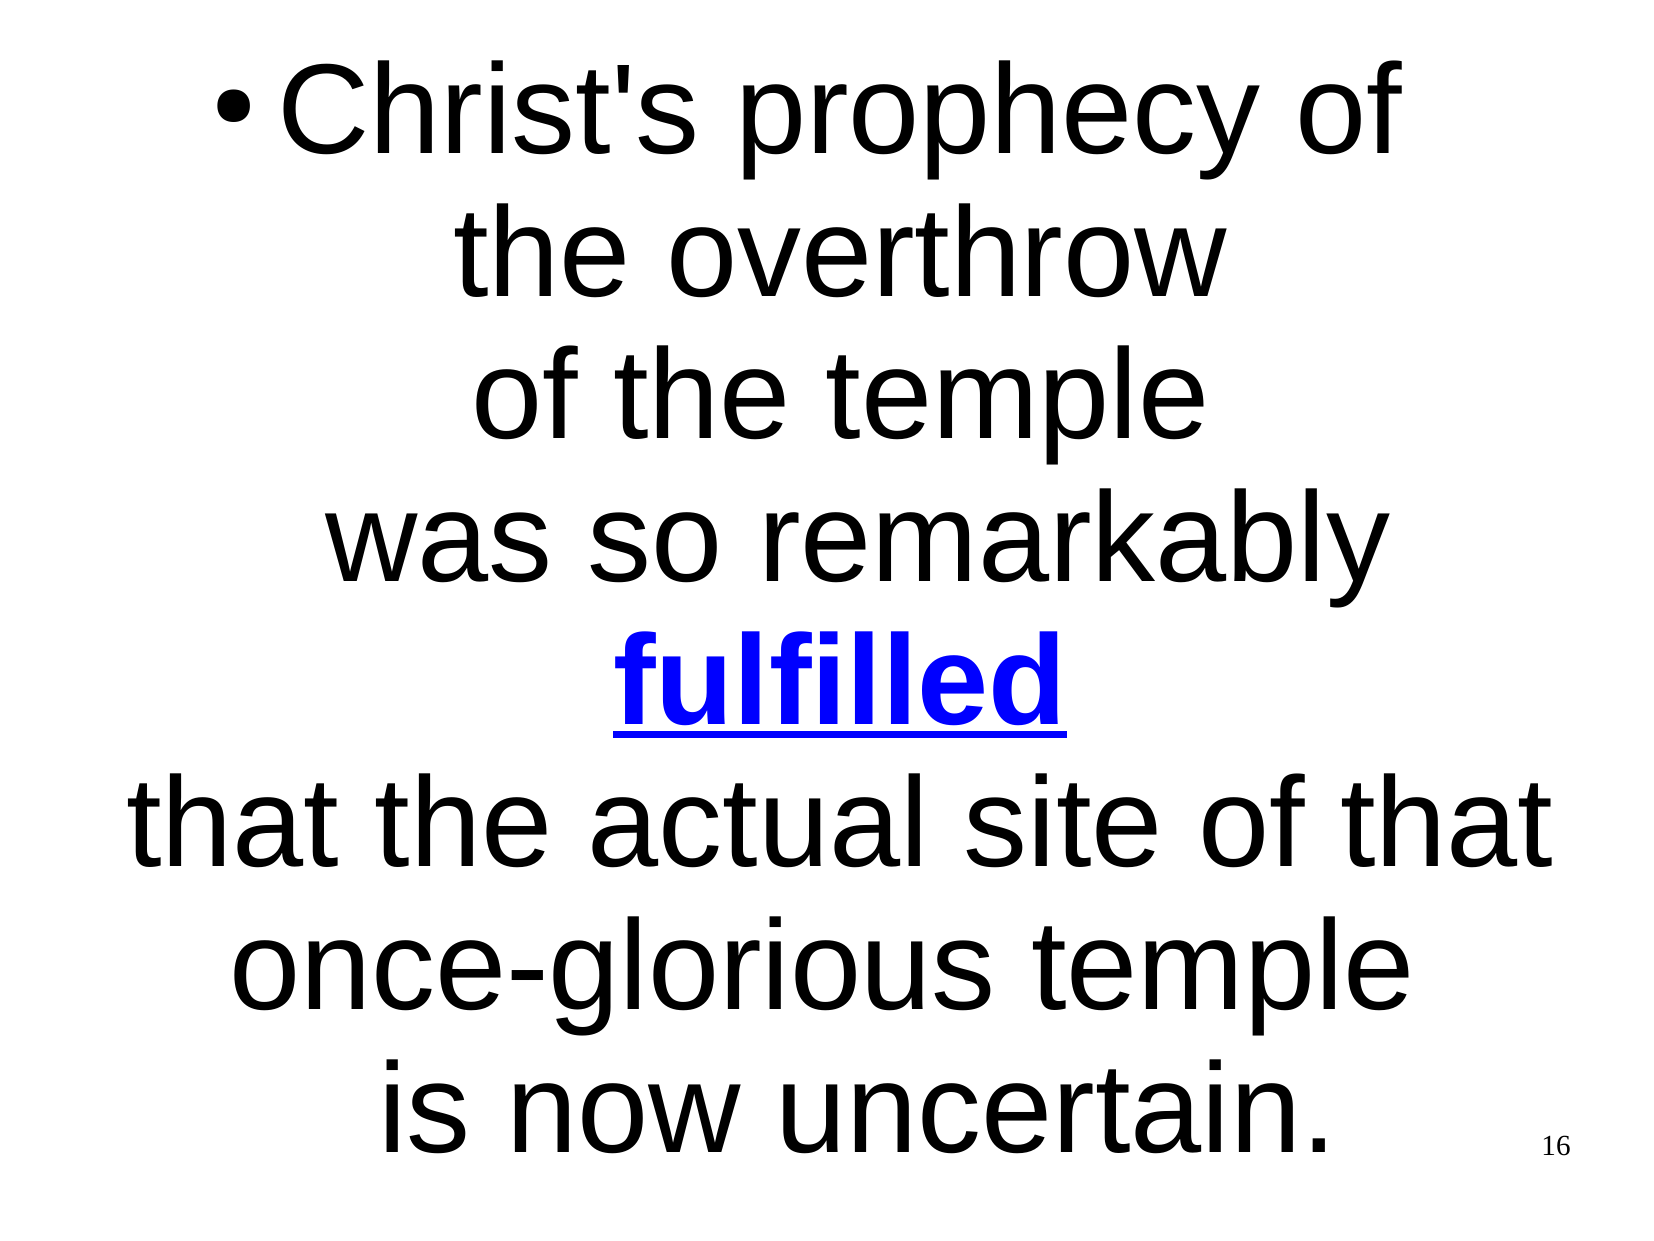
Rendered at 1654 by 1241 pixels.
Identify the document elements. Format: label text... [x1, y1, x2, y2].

list Christ's prophecy of the overthrow of the temple was so remarkably fulfilled that the actual site of that once-glorious temple is now uncertain. [37, 37, 1613, 1201]
